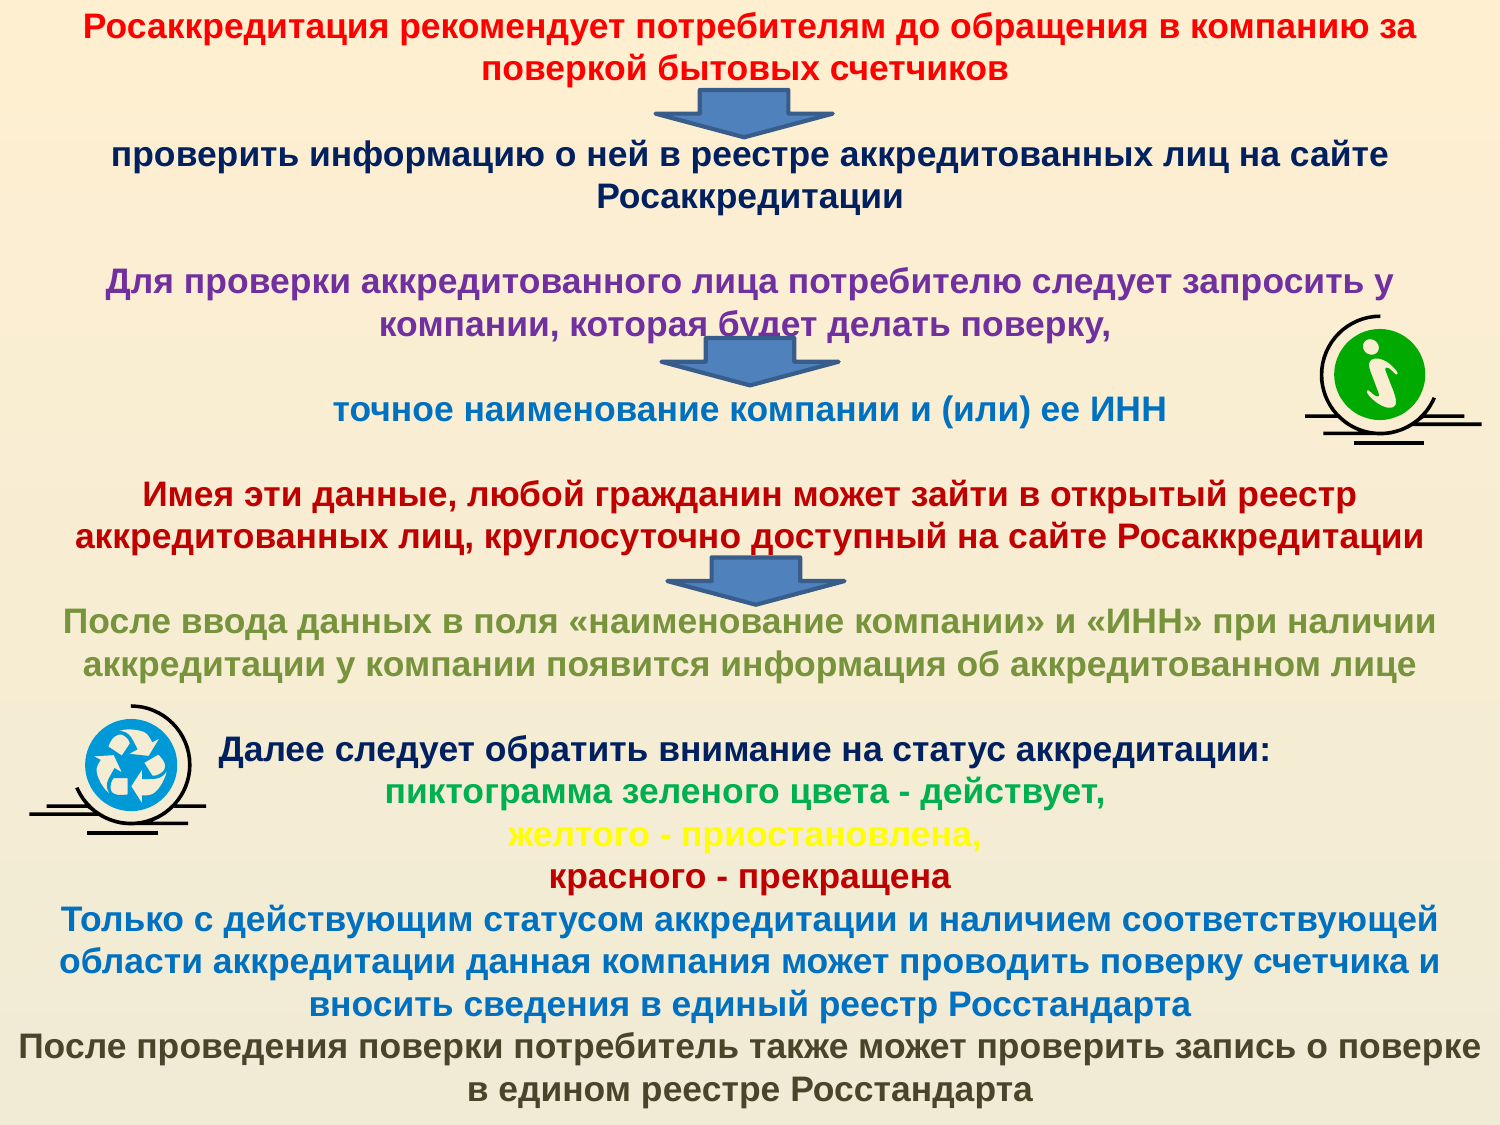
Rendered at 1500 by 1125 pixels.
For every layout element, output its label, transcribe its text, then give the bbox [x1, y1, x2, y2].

picture [1305, 314, 1482, 445]
picture [29, 704, 207, 835]
text_box [661, 338, 839, 386]
text_box Росаккредитация рекомендует потребителям до обращения в компанию за поверкой бытовых счетчиков проверить информацию о ней в реестре аккредитованных лиц на сайте Росаккредитации Для проверки аккредитованного лица потребителю следует запросить у компании, которая будет делать поверку, точное наименование компании и (или) ее ИНН Имея эти данные, любой гражданин может зайти в открытый реестр аккредитованных лиц, круглосуточно доступный на сайте Росаккредитации После ввода данных в поля «наименование компании» и «ИНН» при наличии аккредитации у компании появится информация об аккредитованном лице Далее следует обратить внимание на статус аккредитации: пиктограмма зеленого цвета - действует, желтого - приостановлена, красного - прекращена Только с действующим статусом аккредитации и наличием соответствующей области аккредитации данная компания может проводить поверку счетчика и вносить сведения в единый реестр Росстандарта После проведения поверки потребитель также может проверить запись о поверке в едином реестре Росстандарта [0, 0, 1500, 1116]
text_box [655, 90, 833, 138]
text_box [667, 557, 845, 605]
